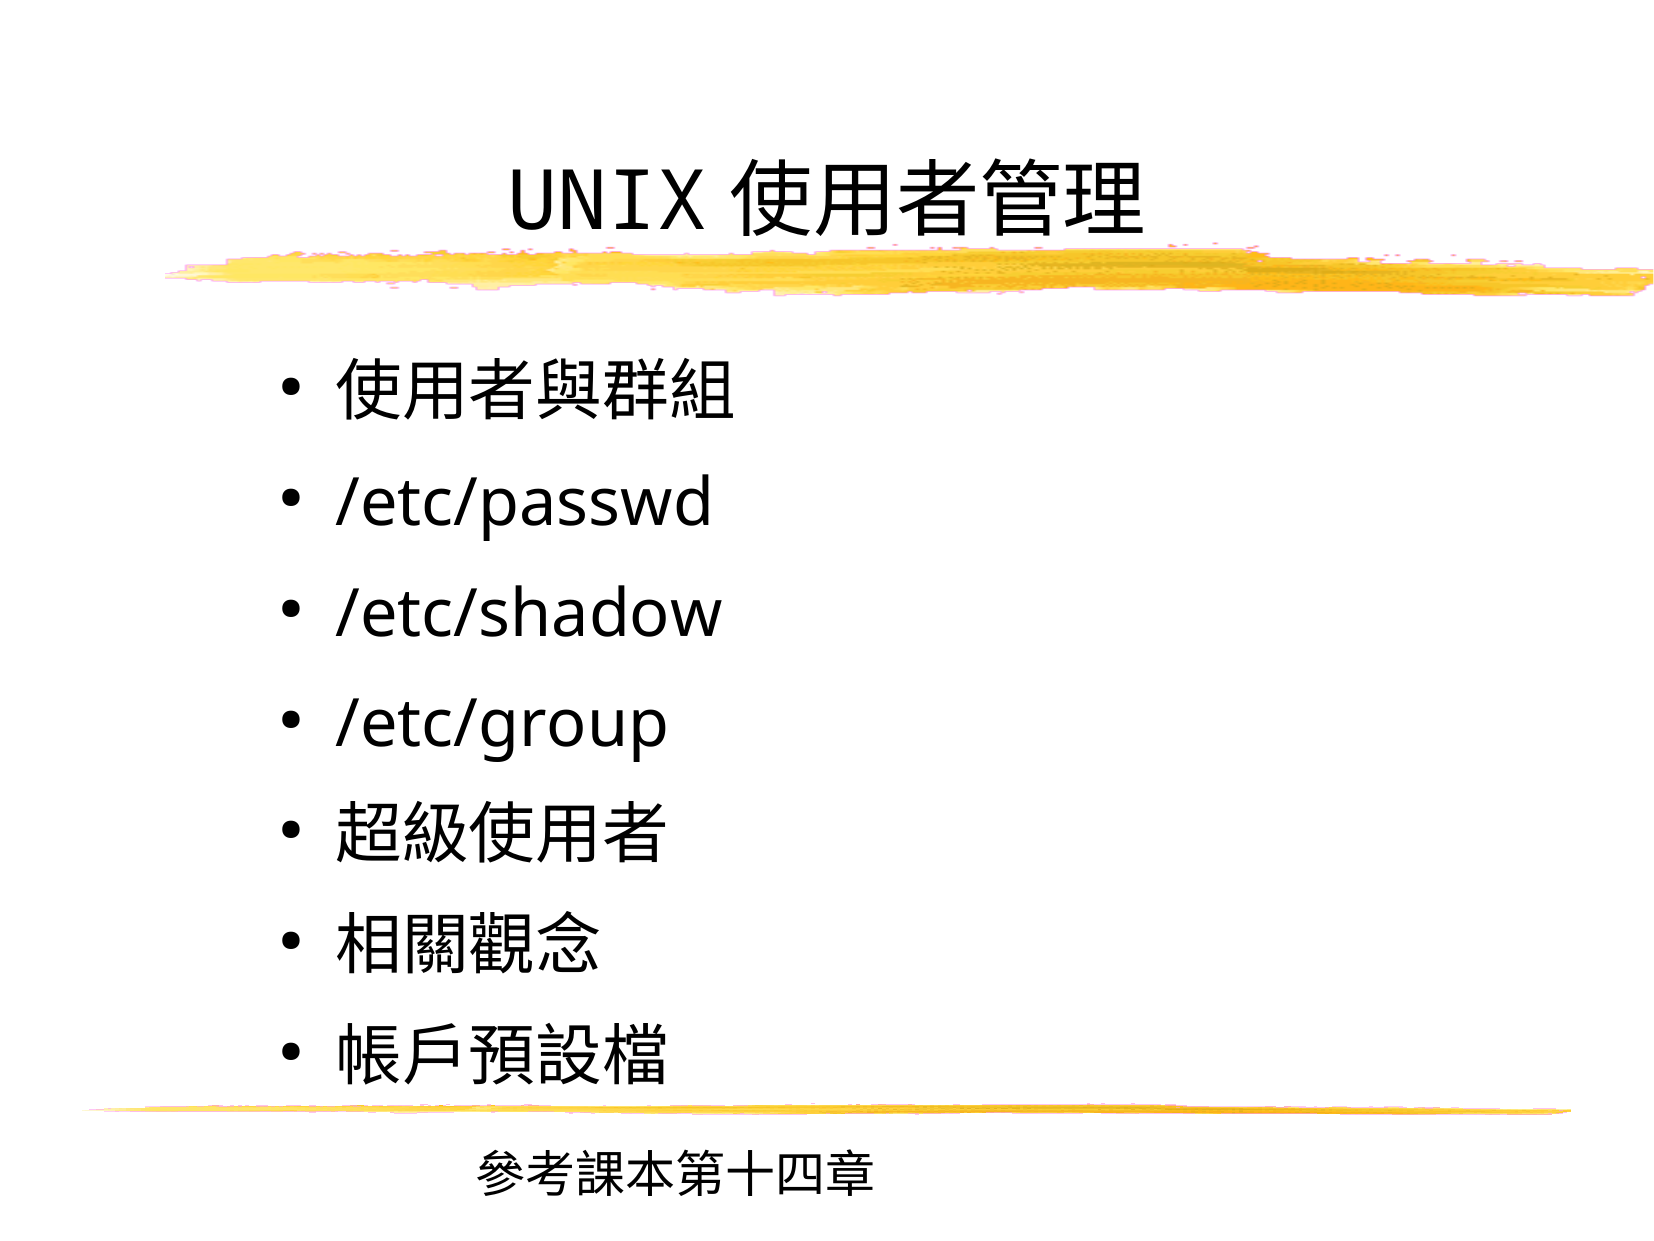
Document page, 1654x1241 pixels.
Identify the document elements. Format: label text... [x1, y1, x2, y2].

list 使用者與群組 /etc/passwd /etc/shadow /etc/group 超級使用者 相關觀念 帳戶預設檔 [264, 330, 1491, 1057]
title UNIX使用者管理 [124, 55, 1530, 262]
picture [82, 1102, 1571, 1117]
text_box 參考課本第十四章 [475, 1129, 1050, 1193]
picture [165, 237, 1654, 308]
